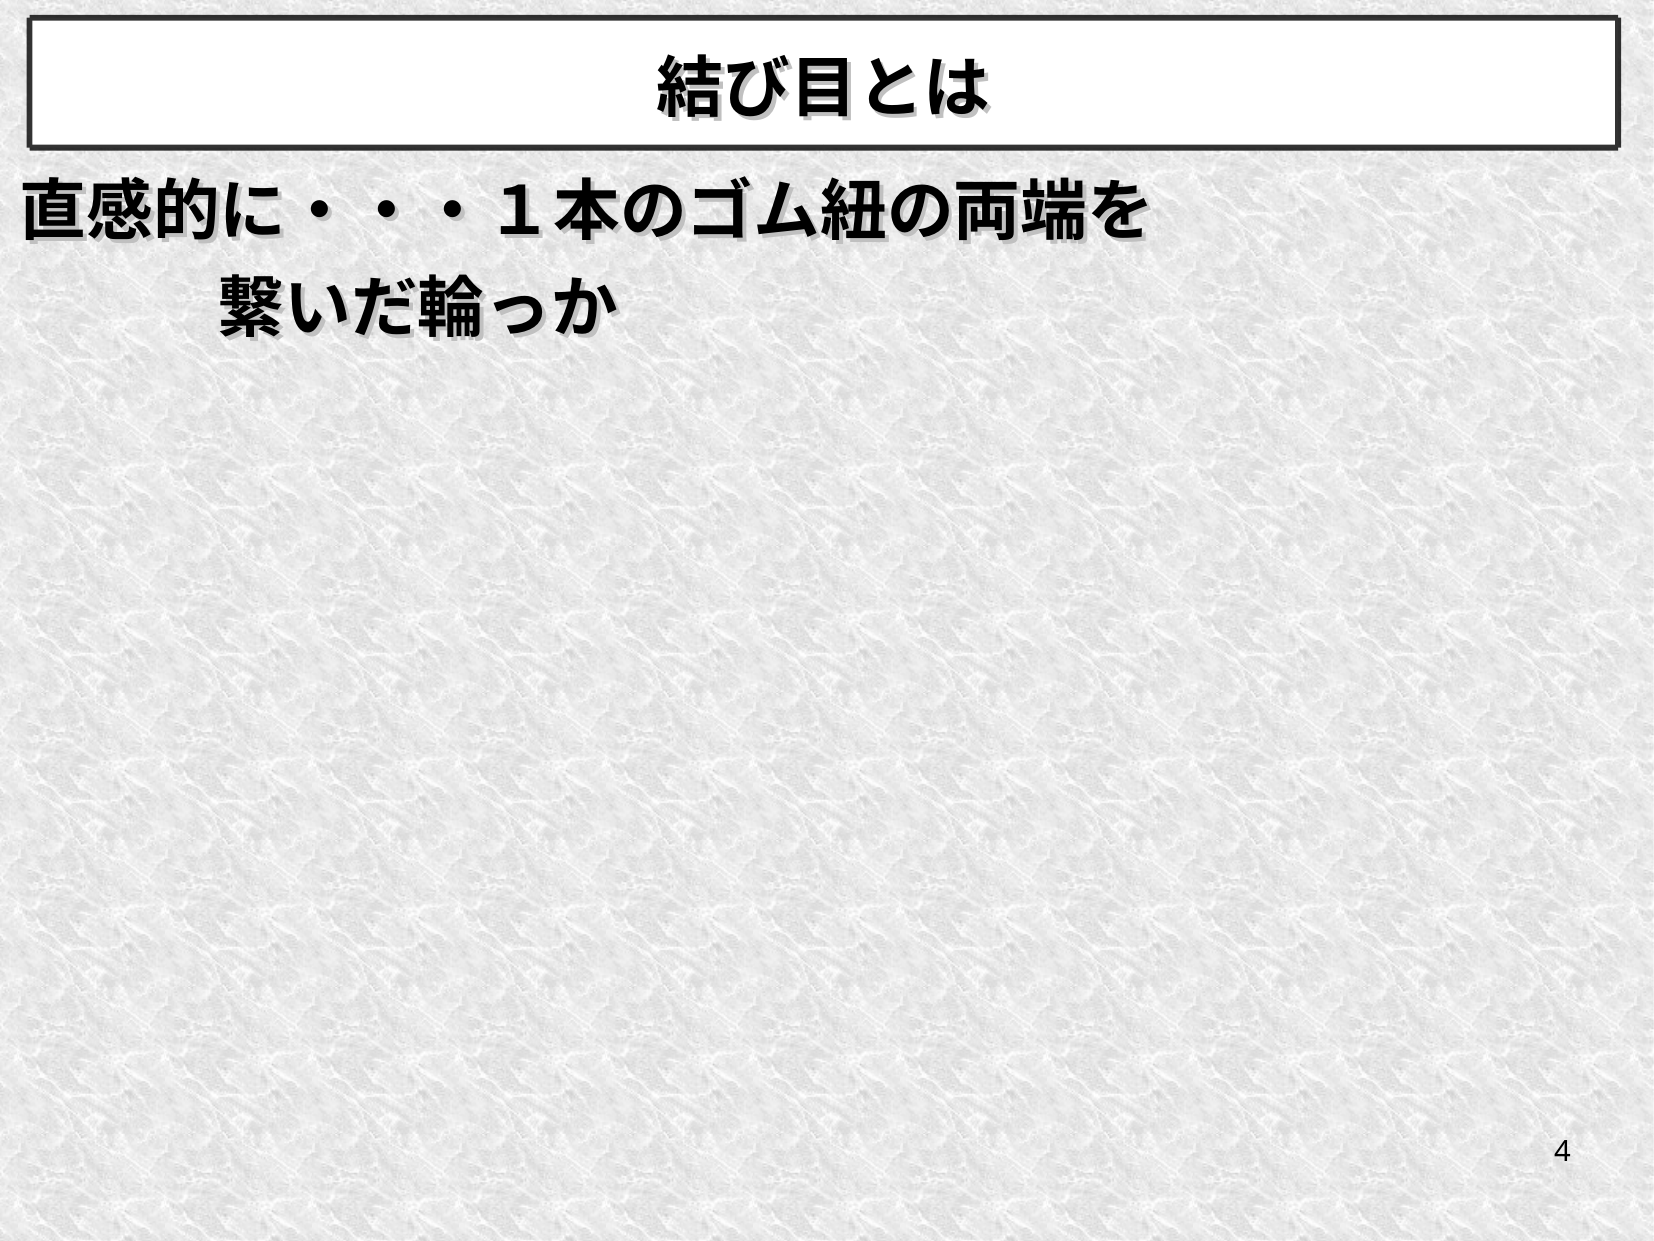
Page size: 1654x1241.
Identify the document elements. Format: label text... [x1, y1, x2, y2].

picture [0, 0, 1654, 1241]
text_box 直感的に・・・１本のゴム紐の両端を 繋いだ輪っか [4, 149, 1263, 325]
text_box 結び目とは [29, 17, 1619, 148]
